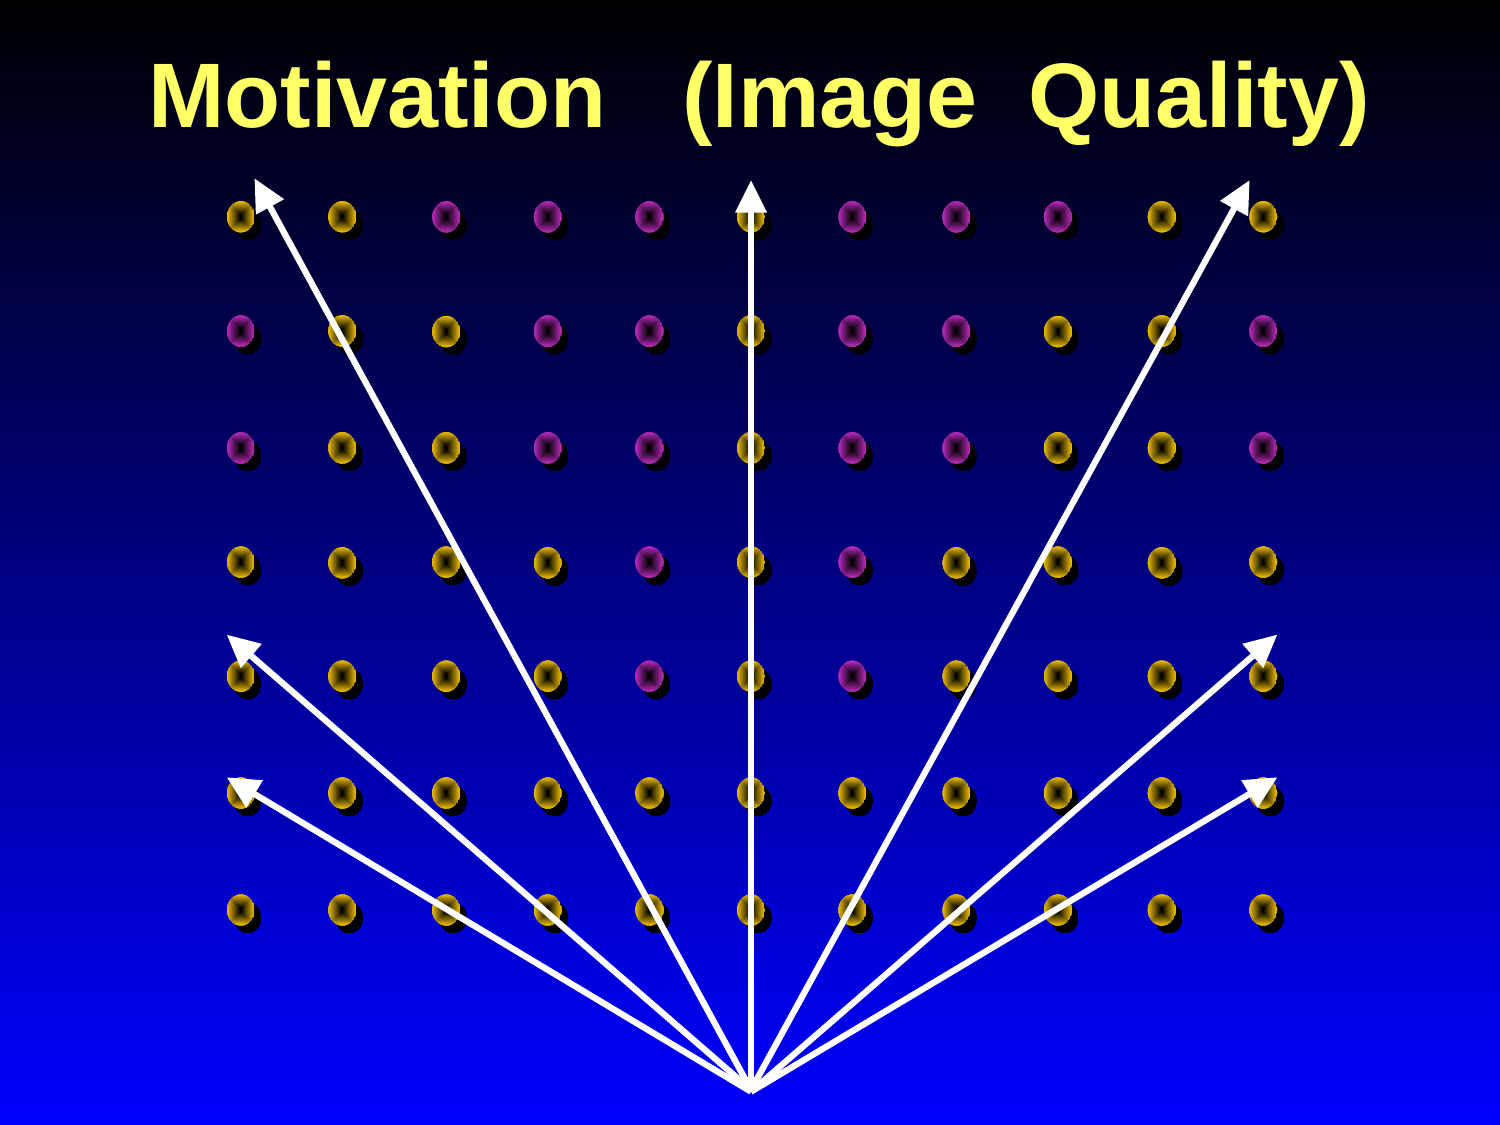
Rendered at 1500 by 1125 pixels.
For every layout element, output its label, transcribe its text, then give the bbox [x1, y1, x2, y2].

text_box [328, 201, 364, 241]
text_box [942, 547, 978, 587]
text_box [754, 894, 772, 934]
text_box [436, 894, 468, 917]
text_box [227, 432, 262, 472]
text_box [432, 316, 468, 355]
text_box [227, 661, 262, 700]
text_box [328, 324, 346, 354]
text_box [1147, 894, 1183, 934]
text_box [1249, 201, 1285, 241]
text_box [1044, 546, 1079, 586]
text_box [335, 315, 364, 354]
text_box [1249, 432, 1285, 472]
text_box [227, 783, 262, 817]
text_box [1044, 777, 1079, 816]
text_box [1258, 783, 1285, 817]
text_box [533, 432, 569, 472]
text_box [942, 201, 978, 241]
text_box [649, 894, 671, 928]
text_box [635, 432, 671, 472]
text_box [534, 777, 569, 817]
text_box [1043, 201, 1079, 241]
text_box [737, 894, 748, 929]
text_box [737, 661, 748, 695]
text_box [533, 201, 569, 241]
text_box [534, 547, 569, 587]
text_box [1147, 315, 1170, 345]
text_box [1249, 546, 1285, 586]
text_box [432, 432, 468, 472]
text_box [942, 660, 974, 700]
text_box [737, 778, 748, 812]
text_box [432, 546, 466, 586]
text_box [942, 777, 978, 817]
text_box [838, 432, 874, 472]
text_box [534, 907, 562, 934]
text_box [635, 897, 661, 934]
text_box [328, 432, 364, 472]
text_box [950, 905, 978, 934]
text_box [737, 315, 748, 350]
text_box [838, 894, 854, 919]
text_box [635, 660, 671, 700]
text_box [635, 201, 671, 241]
text_box [754, 213, 772, 241]
text_box [328, 547, 364, 587]
text_box [1044, 316, 1079, 355]
text_box [635, 777, 671, 817]
text_box [1044, 894, 1067, 912]
text_box [538, 894, 569, 925]
text_box [1147, 201, 1183, 241]
text_box [432, 201, 468, 241]
text_box [838, 201, 874, 241]
text_box [635, 546, 671, 586]
text_box [838, 546, 874, 586]
text_box [227, 315, 262, 355]
text_box [328, 777, 364, 817]
text_box [838, 777, 874, 817]
text_box [1250, 798, 1256, 807]
text_box [737, 432, 748, 467]
text_box [1249, 894, 1285, 934]
text_box [846, 898, 874, 934]
text_box [1044, 660, 1079, 700]
text_box [754, 661, 772, 700]
text_box [328, 660, 364, 700]
text_box [754, 547, 772, 586]
text_box [432, 777, 468, 817]
text_box [942, 432, 978, 472]
text_box [754, 778, 772, 817]
text_box [1044, 432, 1079, 472]
title Motivation (Image Quality) [66, 35, 1453, 155]
text_box [942, 894, 966, 919]
text_box [432, 905, 466, 934]
text_box [754, 432, 772, 472]
text_box [635, 315, 671, 355]
text_box [1147, 660, 1183, 700]
text_box [754, 315, 772, 355]
text_box [838, 315, 874, 355]
text_box [534, 660, 569, 700]
text_box [1160, 324, 1183, 355]
text_box [1047, 904, 1079, 934]
text_box [838, 660, 874, 700]
text_box [970, 686, 977, 698]
text_box [737, 547, 748, 581]
text_box [227, 201, 262, 241]
text_box [1147, 547, 1183, 587]
text_box [533, 315, 569, 355]
text_box [1147, 777, 1183, 817]
text_box [432, 660, 468, 700]
text_box [227, 546, 262, 586]
text_box [942, 315, 978, 355]
text_box [1147, 432, 1183, 472]
text_box [1249, 315, 1285, 355]
text_box [227, 894, 262, 934]
text_box [328, 894, 364, 934]
text_box [737, 213, 748, 236]
text_box [1249, 661, 1285, 700]
